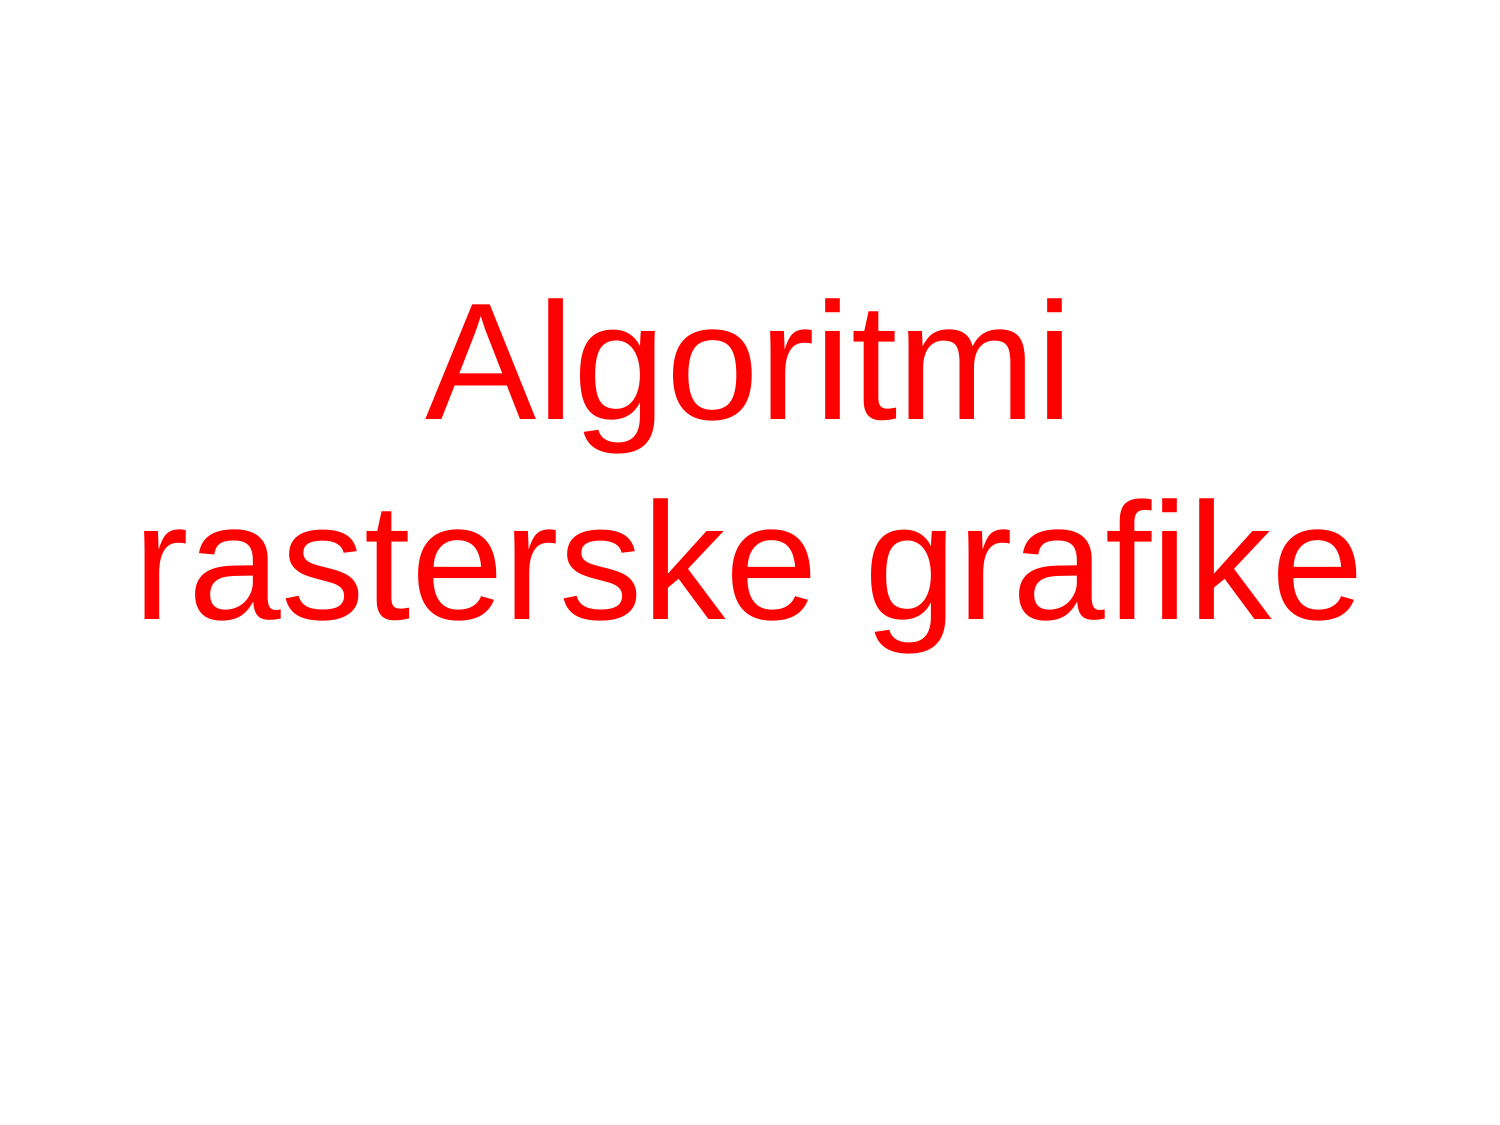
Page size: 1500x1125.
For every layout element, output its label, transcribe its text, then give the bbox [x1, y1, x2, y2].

title Algoritmi rasterske grafike [112, 245, 1388, 661]
